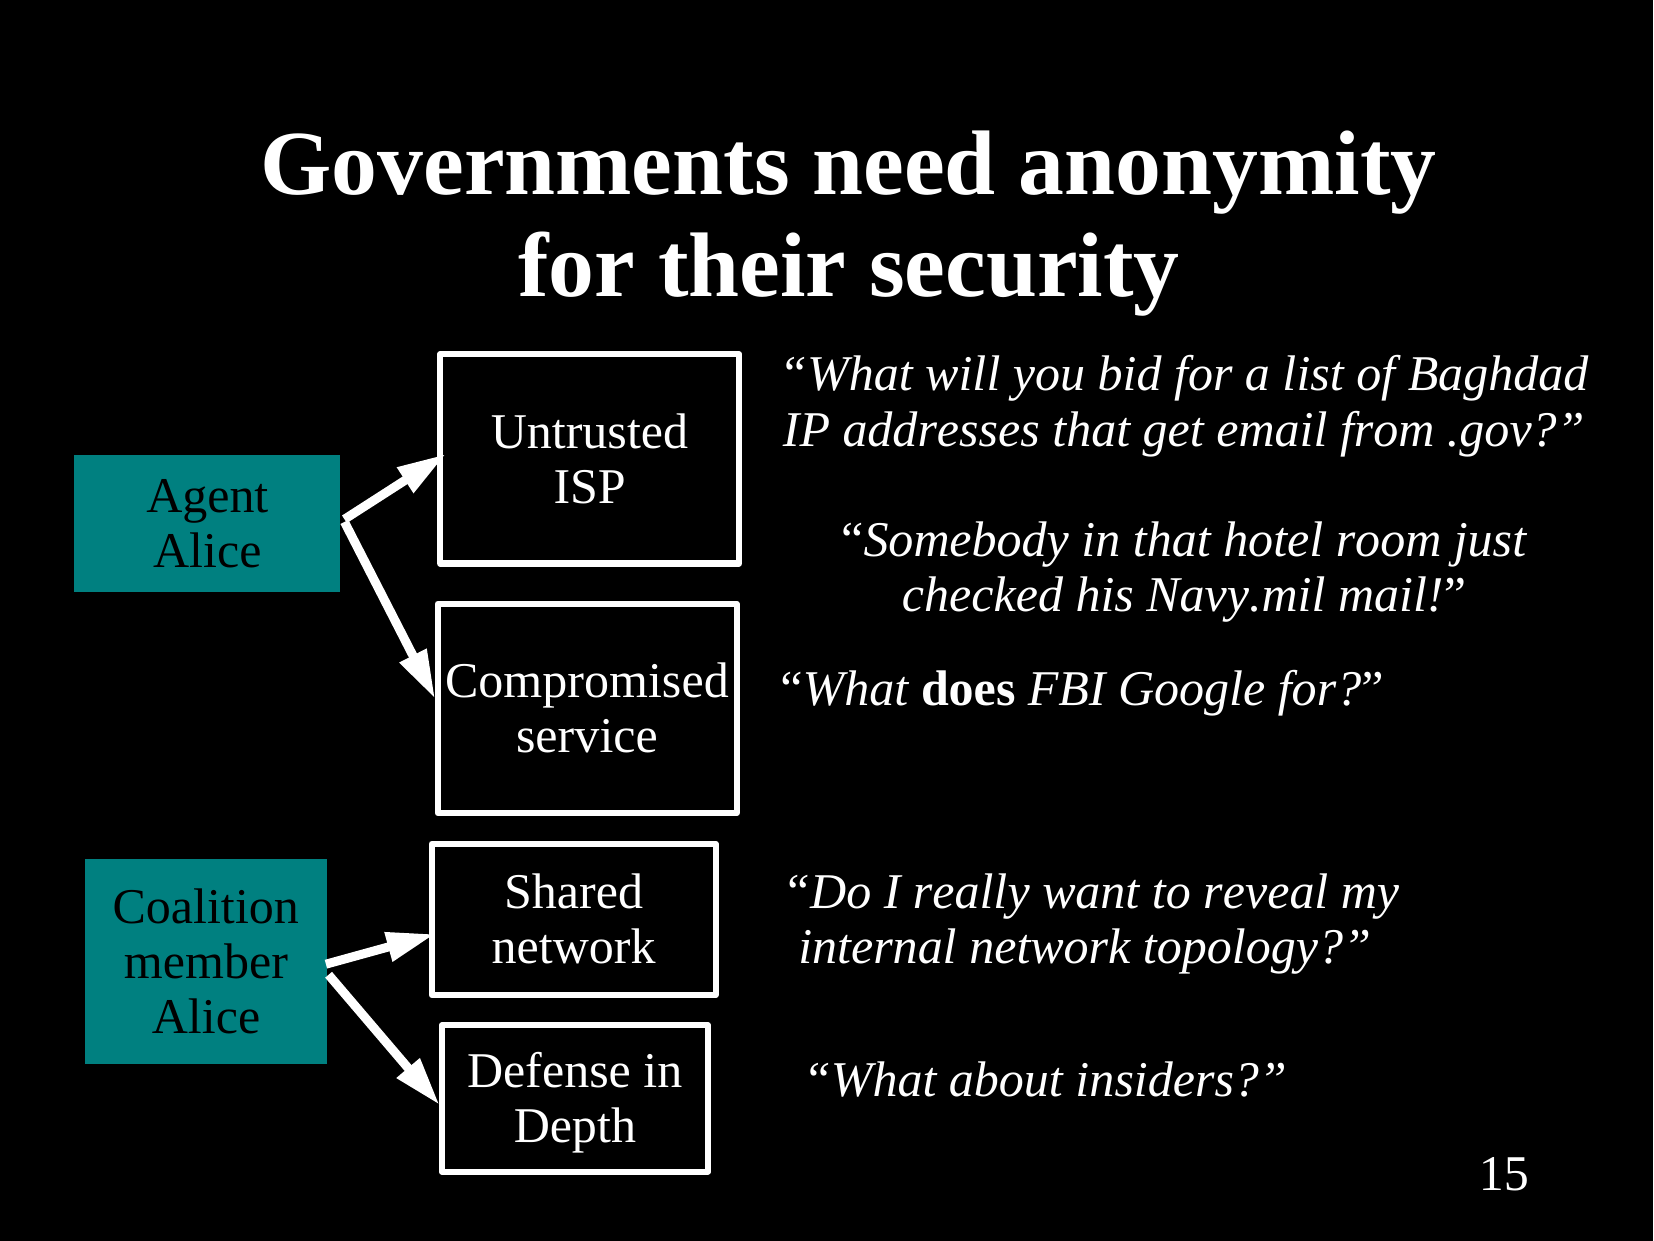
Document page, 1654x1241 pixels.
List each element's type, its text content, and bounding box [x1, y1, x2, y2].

text_box “What about insiders?” [728, 1051, 1603, 1188]
text_box Agent Alice [73, 454, 341, 593]
text_box Compromised service [437, 603, 737, 814]
text_box “What does FBI Google for?” [780, 678, 1464, 718]
text_box Untrusted ISP [440, 354, 740, 564]
text_box “What will you bid for a list of Baghdad IP addresses that get email from .gov?” “Somebody in that hotel room just checked his Navy.mil mail!” [779, 346, 1597, 678]
text_box Coalition member Alice [84, 858, 328, 1065]
text_box Defense in Depth [441, 1025, 708, 1172]
text_box “Do I really want to reveal my internal network topology?” [782, 864, 1589, 991]
text_box Shared network [431, 843, 716, 996]
title Governments need anonymity for their security [121, 94, 1578, 335]
